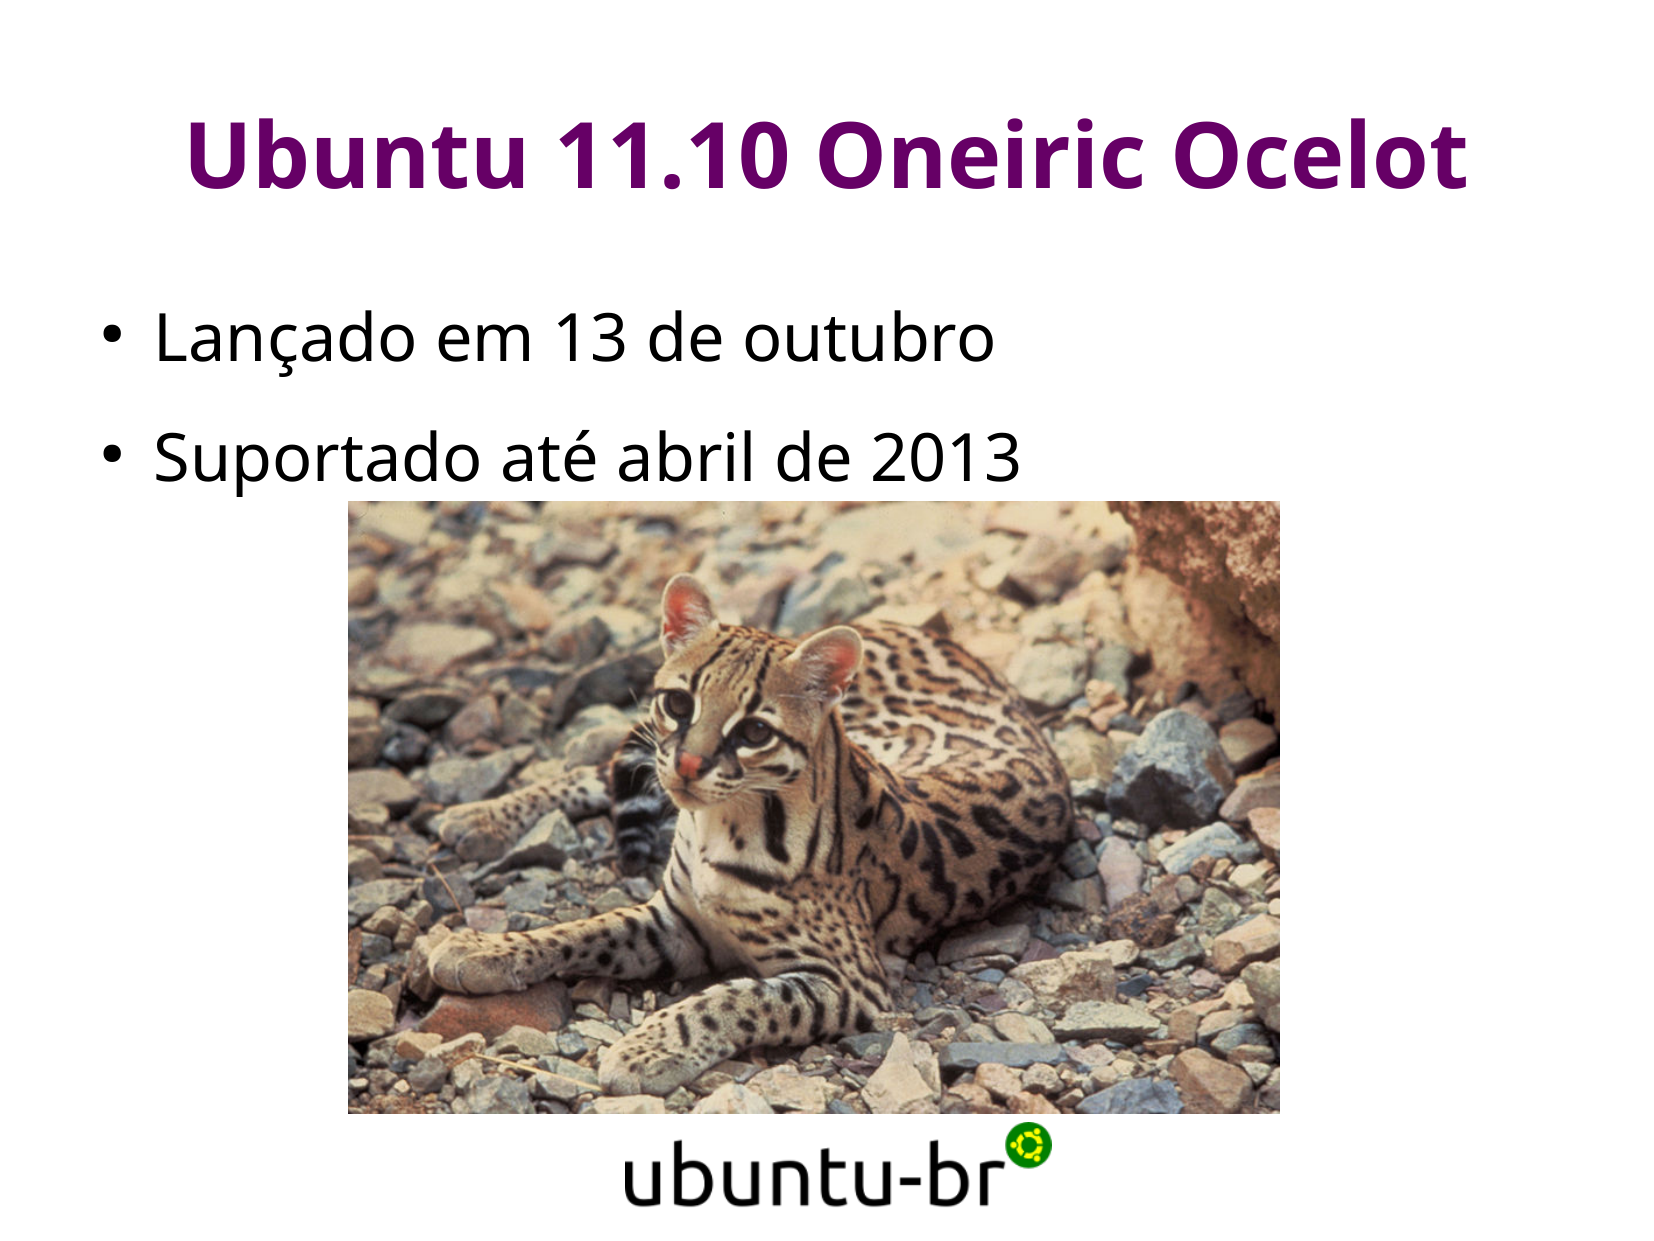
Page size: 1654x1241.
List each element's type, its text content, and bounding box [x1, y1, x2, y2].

list Lançado em 13 de outubro Suportado até abril de 2013 [82, 290, 1571, 1109]
picture [625, 1122, 1052, 1223]
picture [348, 501, 1280, 1114]
title Ubuntu 11.10 Oneiric Ocelot [82, 49, 1571, 257]
